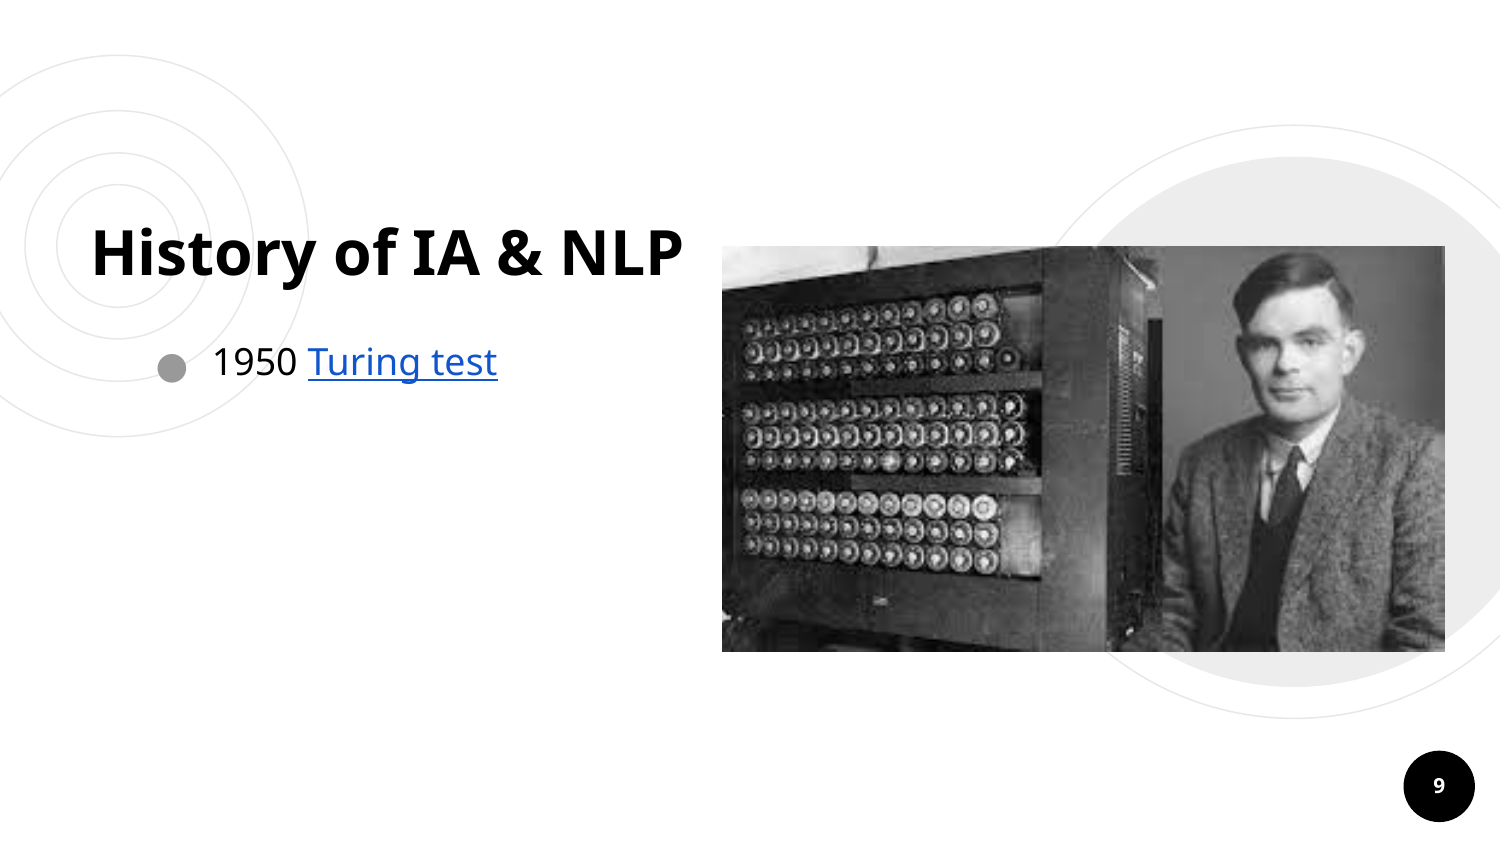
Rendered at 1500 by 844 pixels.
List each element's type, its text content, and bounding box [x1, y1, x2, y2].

list 1950 Turing test [121, 323, 1095, 836]
slide_number 1 [1403, 750, 1475, 823]
picture [722, 246, 1445, 652]
title History of IA & NLP [75, 78, 1178, 304]
